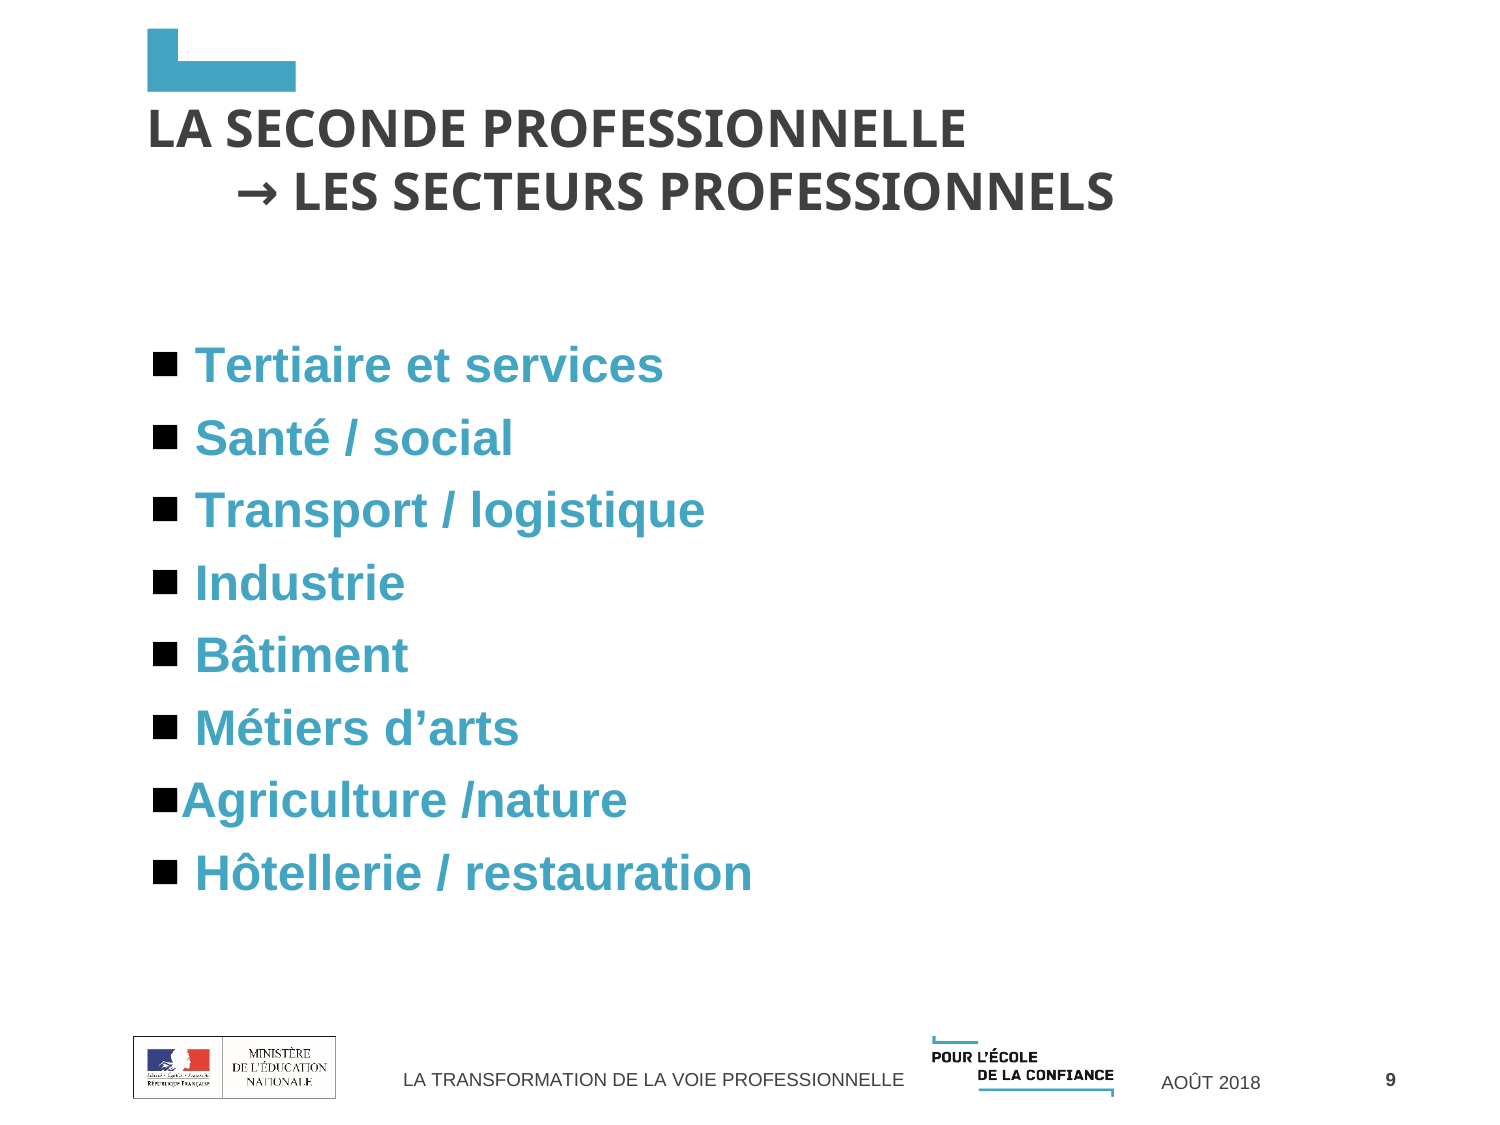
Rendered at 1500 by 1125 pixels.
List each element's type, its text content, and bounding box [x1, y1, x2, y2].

picture [932, 1036, 1114, 1097]
picture [132, 1035, 336, 1099]
text_box LA SECONDE PROFESSIONNELLE → LES SECTEURS PROFESSIONNELS [132, 52, 1426, 264]
text_box Tertiaire et services Santé / social Transport / logistique Industrie Bâtiment Métiers d’arts Agriculture /nature Hôtellerie / restauration [135, 267, 1429, 901]
text_box <numéro> [1337, 1048, 1412, 1109]
picture [147, 28, 296, 52]
